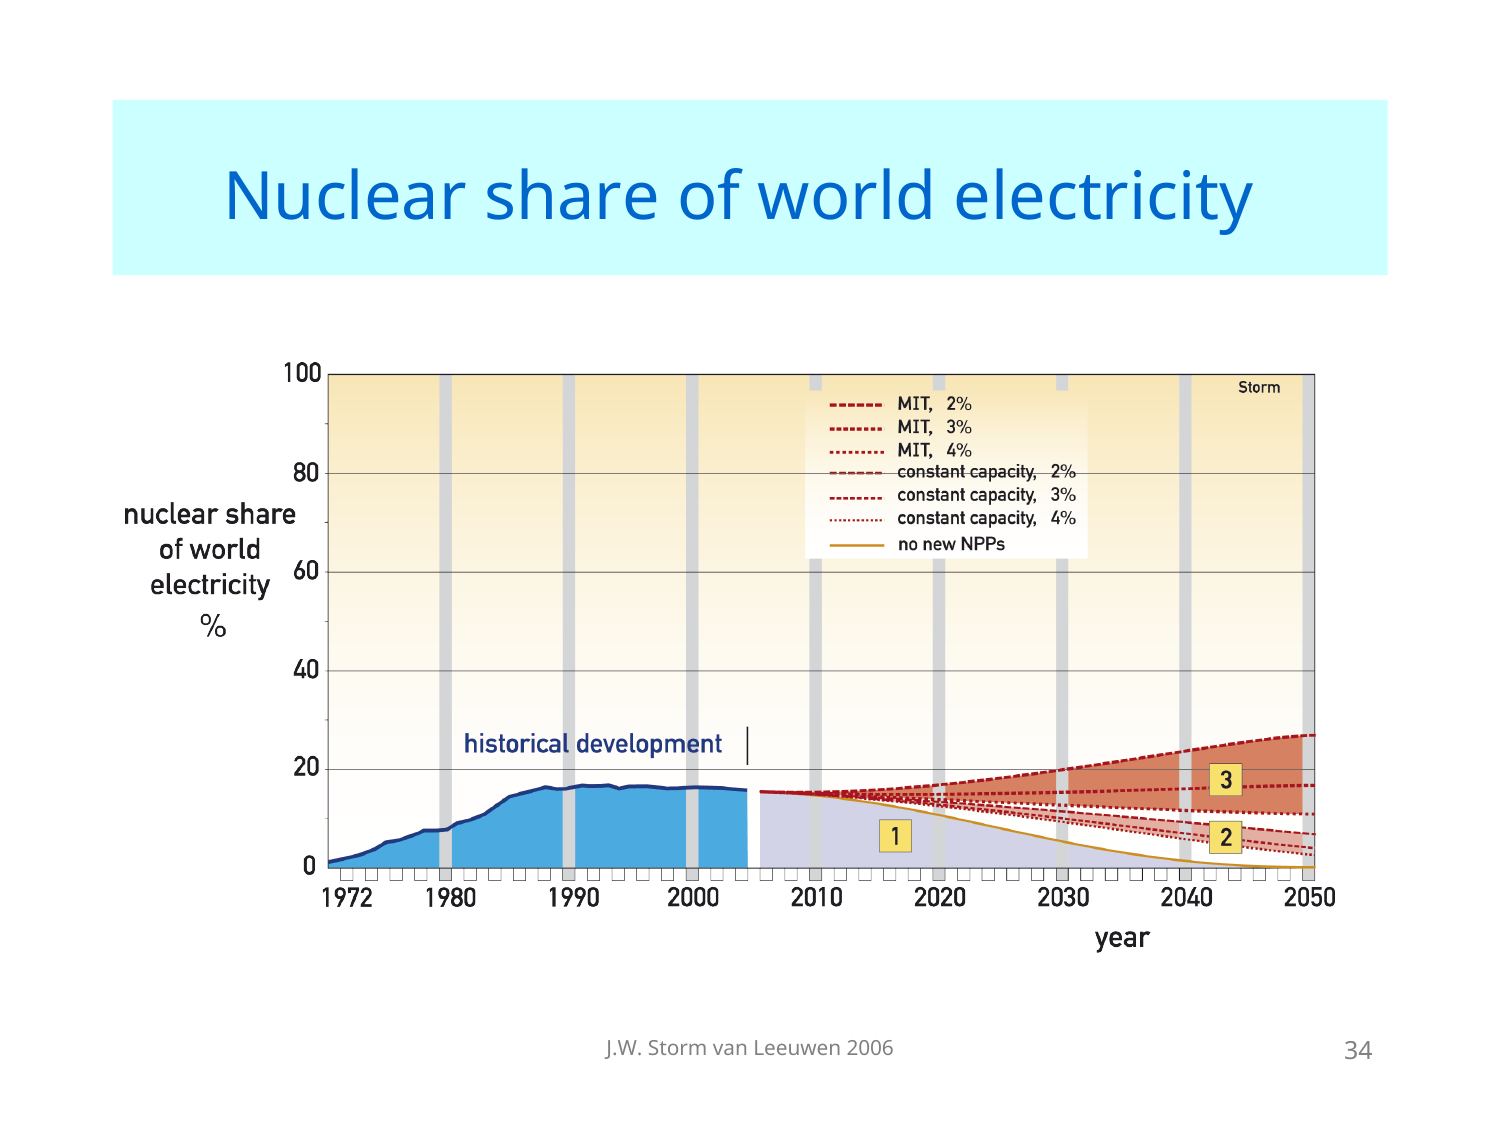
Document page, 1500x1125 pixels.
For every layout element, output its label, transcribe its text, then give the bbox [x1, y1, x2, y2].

title Nuclear share of world electricity [112, 99, 1388, 276]
picture [125, 362, 1335, 953]
